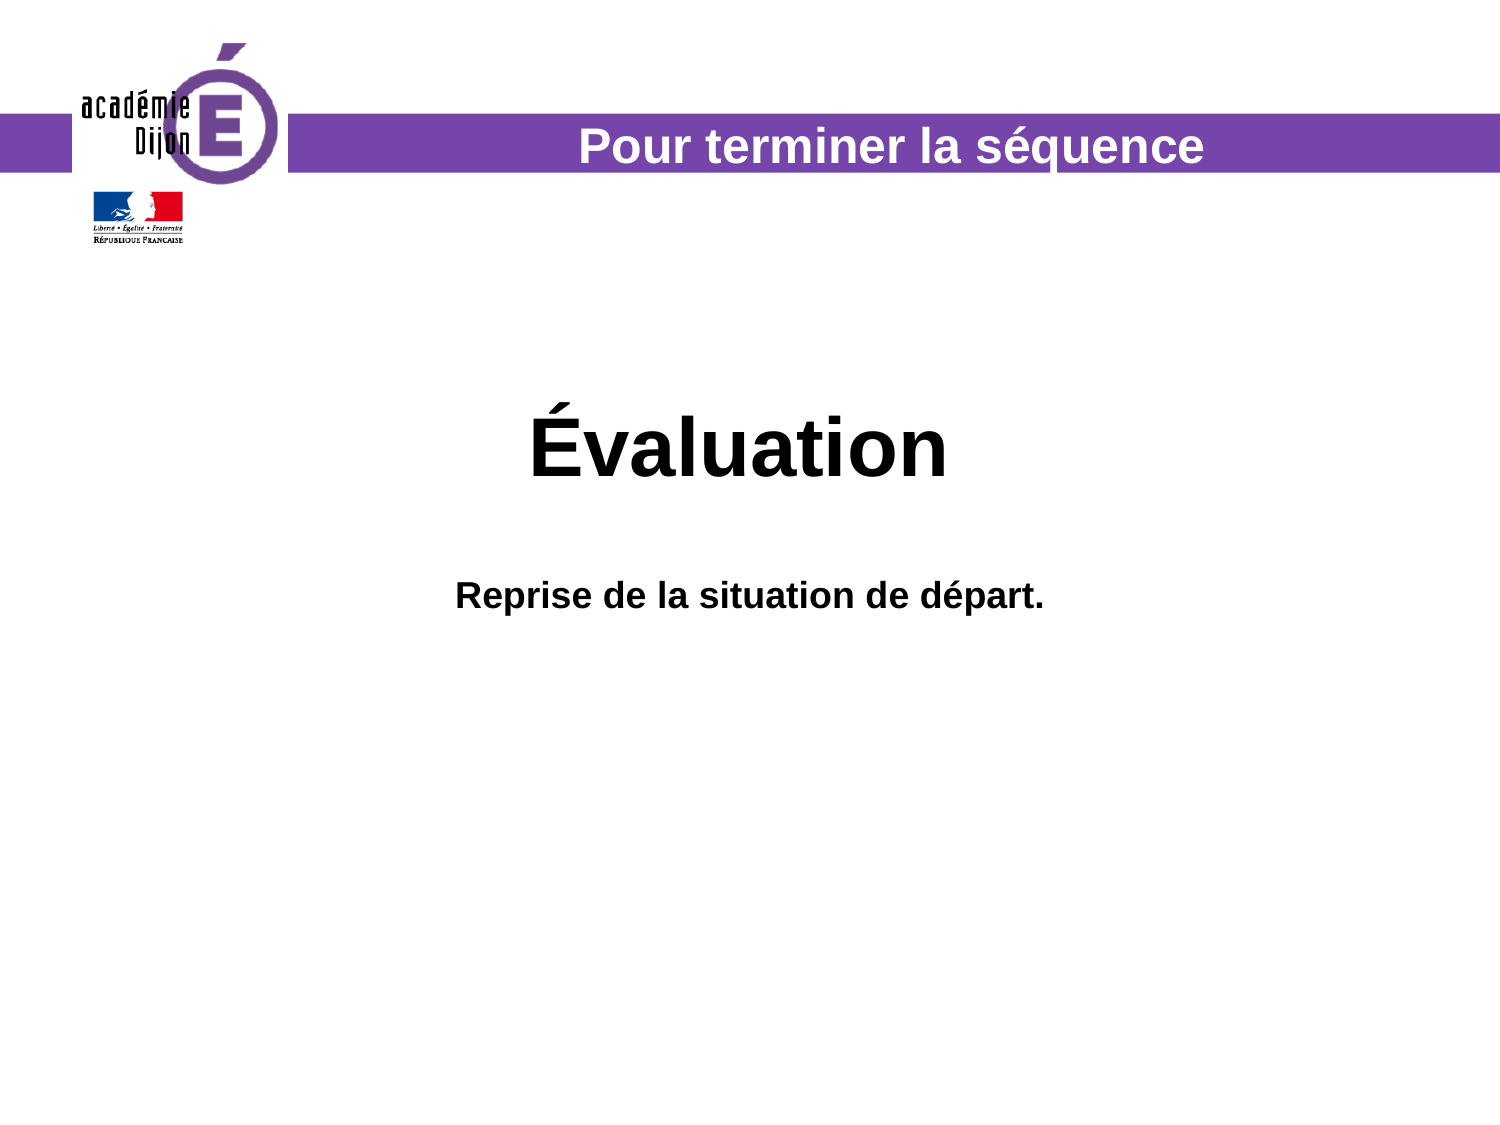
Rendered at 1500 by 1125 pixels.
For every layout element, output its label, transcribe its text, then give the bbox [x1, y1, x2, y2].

picture [82, 43, 278, 243]
title Pour terminer la séquence [360, 106, 1425, 178]
list Évaluation Reprise de la situation de départ. [75, 262, 1425, 1005]
